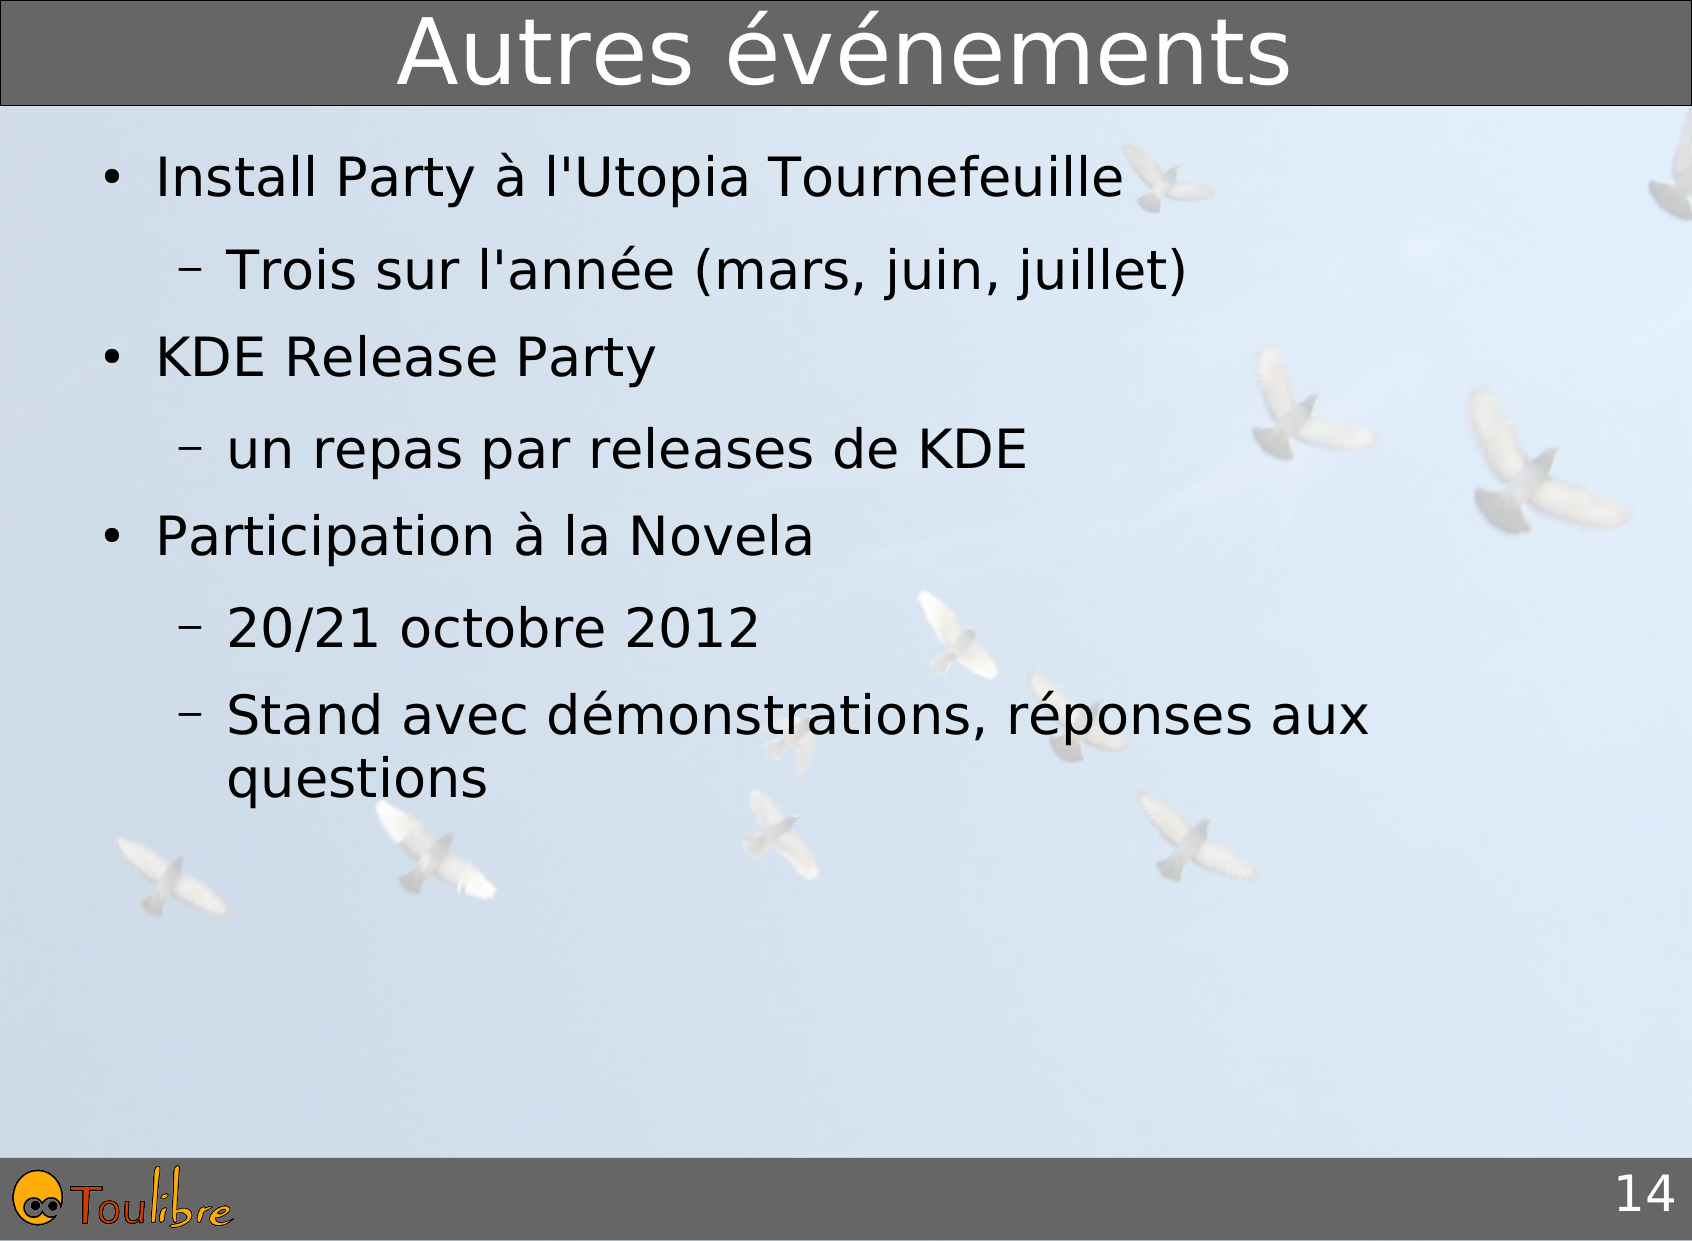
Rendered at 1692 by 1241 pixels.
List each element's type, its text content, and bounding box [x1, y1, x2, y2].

list Install Party à l'Utopia Tournefeuille Trois sur l'année (mars, juin, juillet) KDE Release Party un repas par releases de KDE Participation à la Novela 20/21 octobre 2012 Stand avec démonstrations, réponses aux questions [84, 146, 1608, 1109]
picture [12, 1165, 234, 1228]
title Autres événements [0, 0, 1692, 107]
